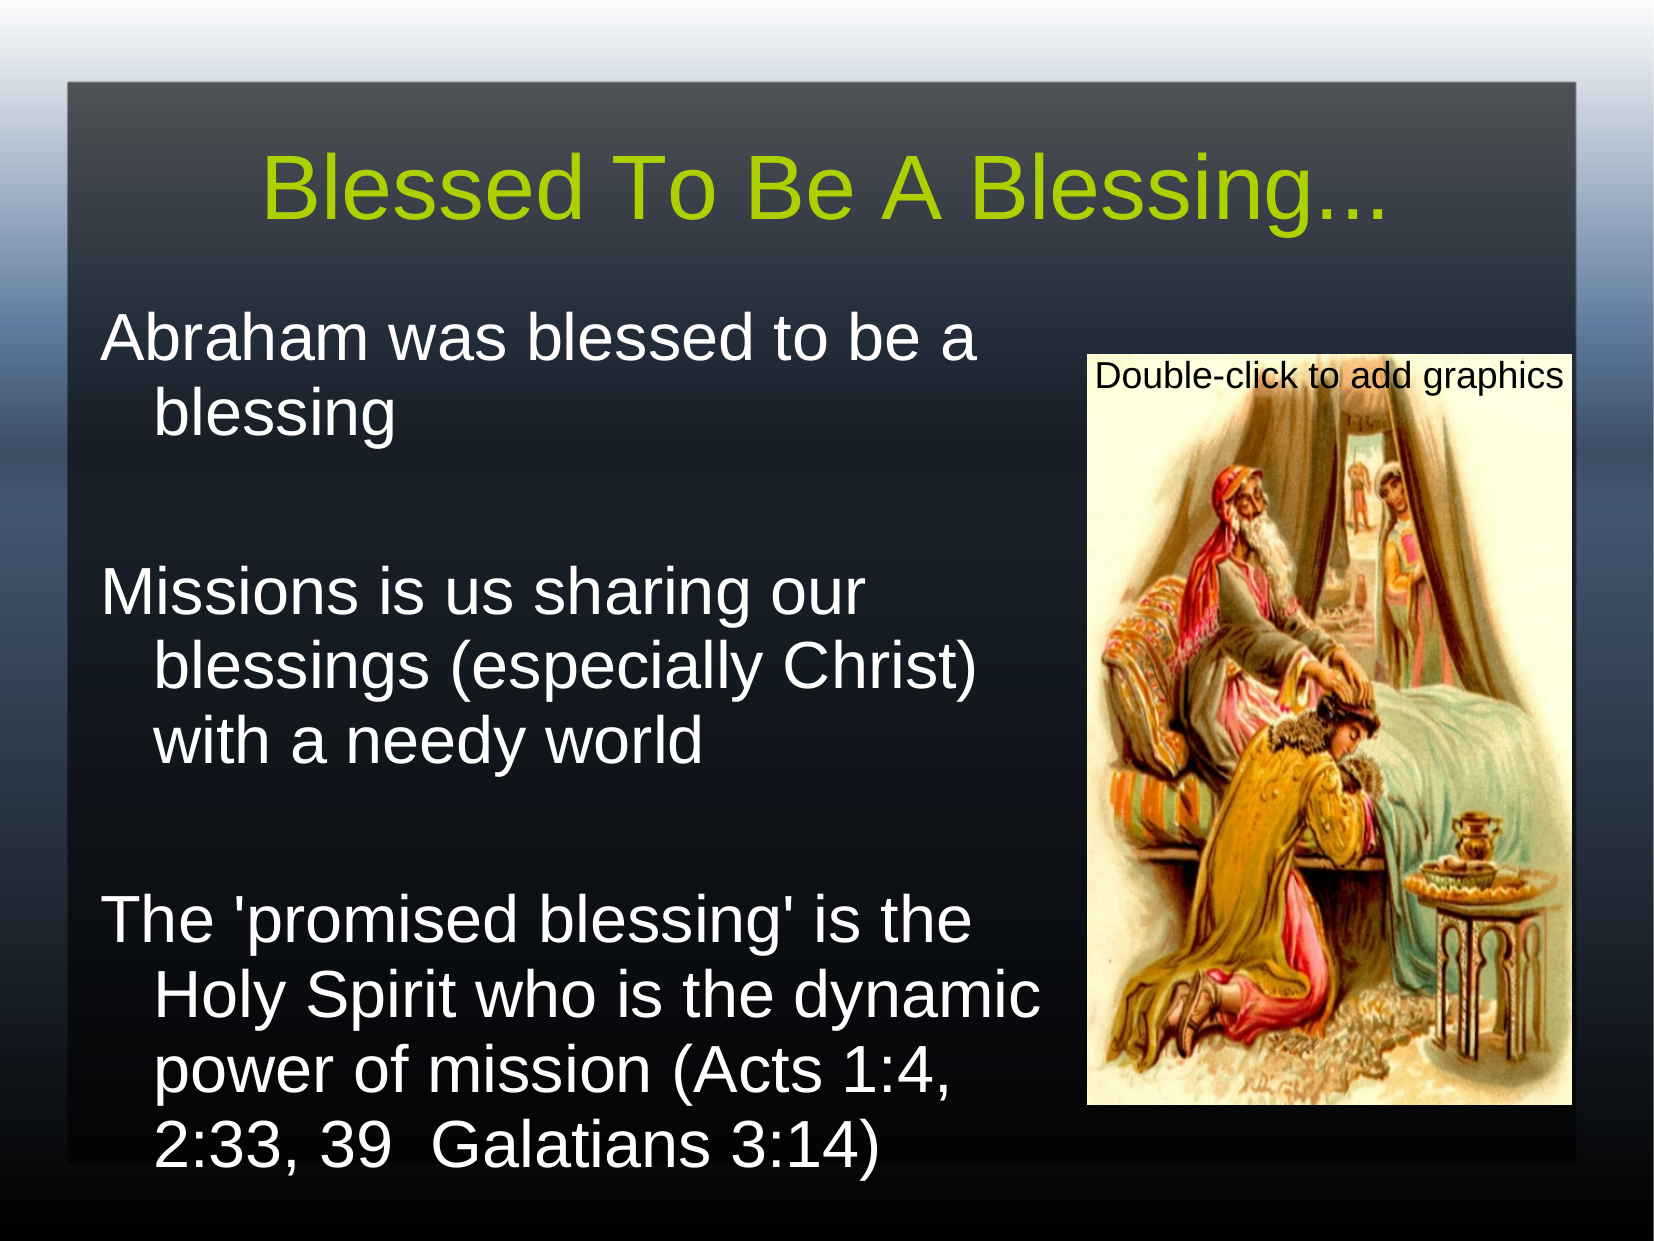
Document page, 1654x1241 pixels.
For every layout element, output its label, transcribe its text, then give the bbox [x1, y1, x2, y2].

list Abraham was blessed to be a blessing Missions is us sharing our blessings (especially Christ) with a needy world The 'promised blessing' is the Holy Spirit who is the dynamic power of mission (Acts 1:4, 2:33, 39 Galatians 3:14) [82, 300, 1051, 1236]
picture [0, 0, 1654, 1241]
title Blessed To Be A Blessing... [82, 92, 1571, 285]
